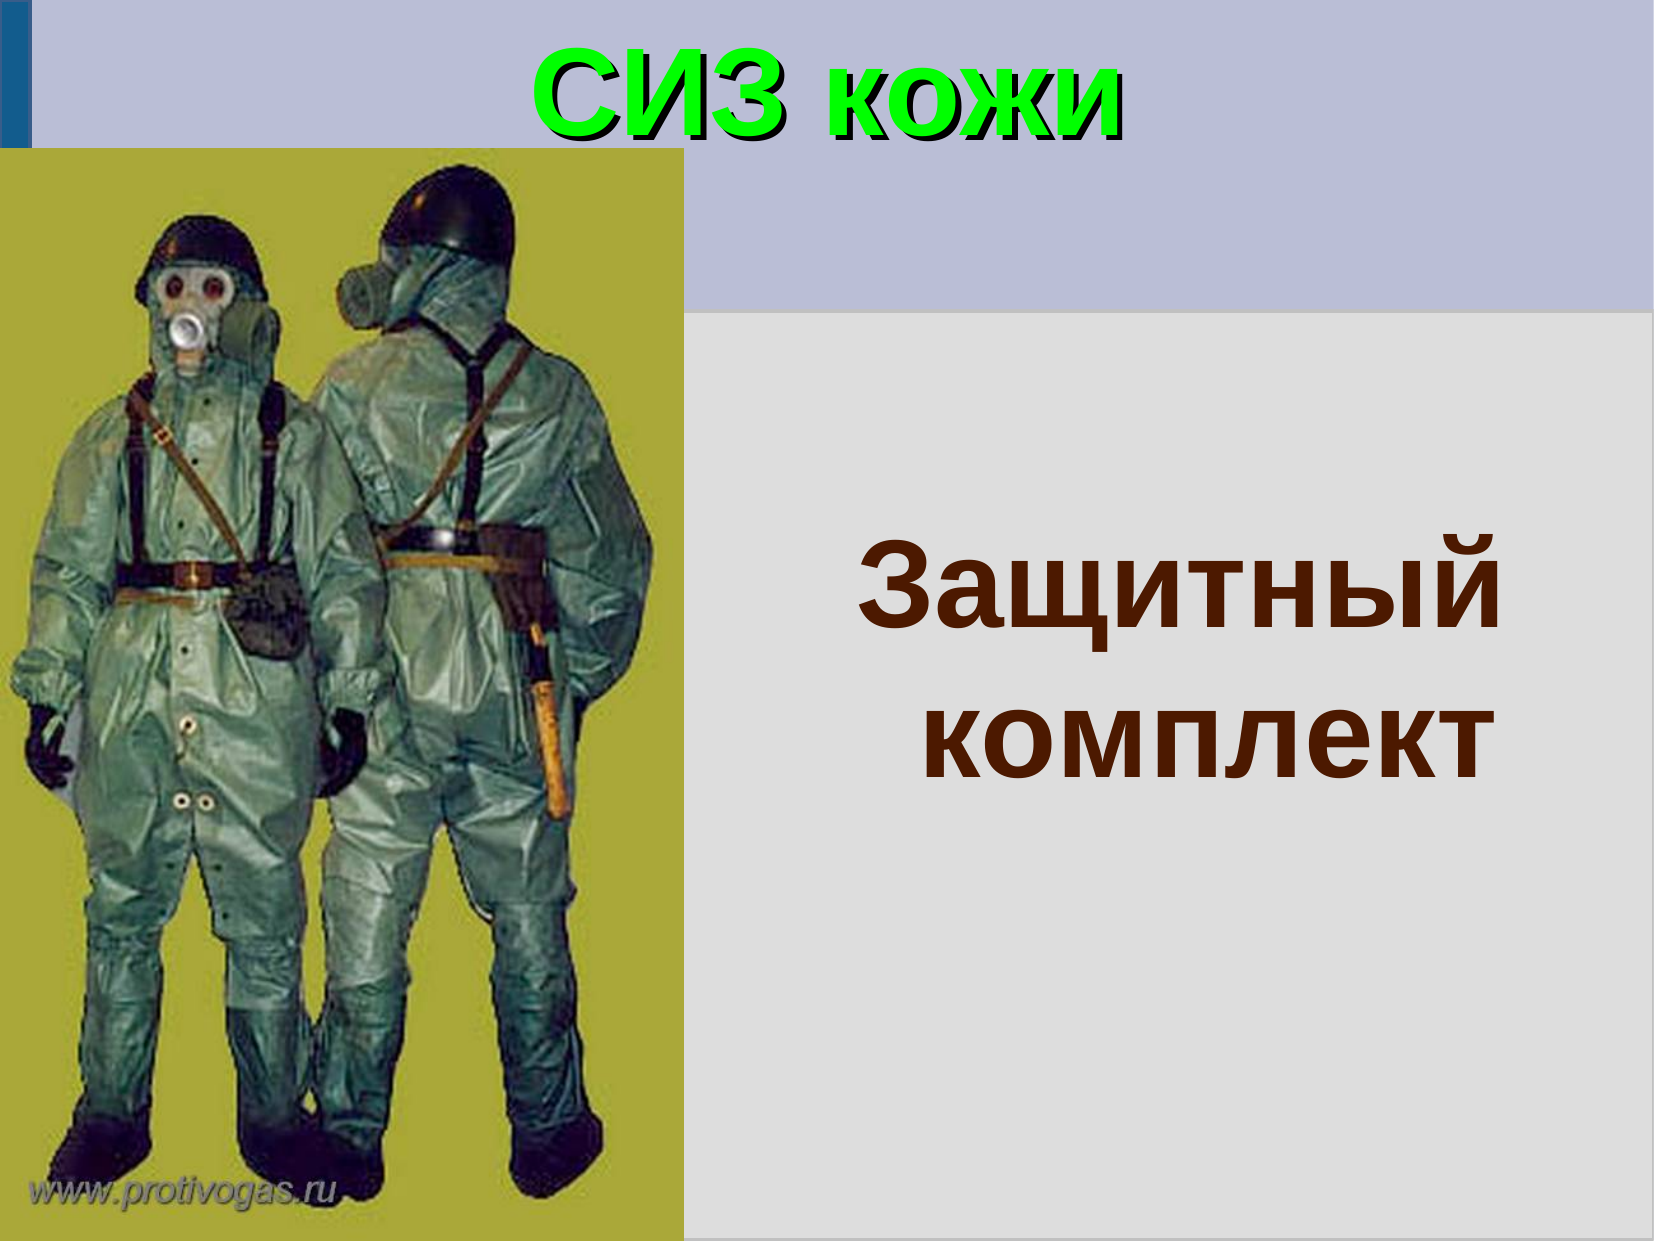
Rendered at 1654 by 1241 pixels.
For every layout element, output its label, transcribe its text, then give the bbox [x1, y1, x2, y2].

list Защитный комплект [742, 202, 1532, 840]
title СИЗ кожи [121, 0, 1534, 189]
picture [0, 148, 684, 1241]
